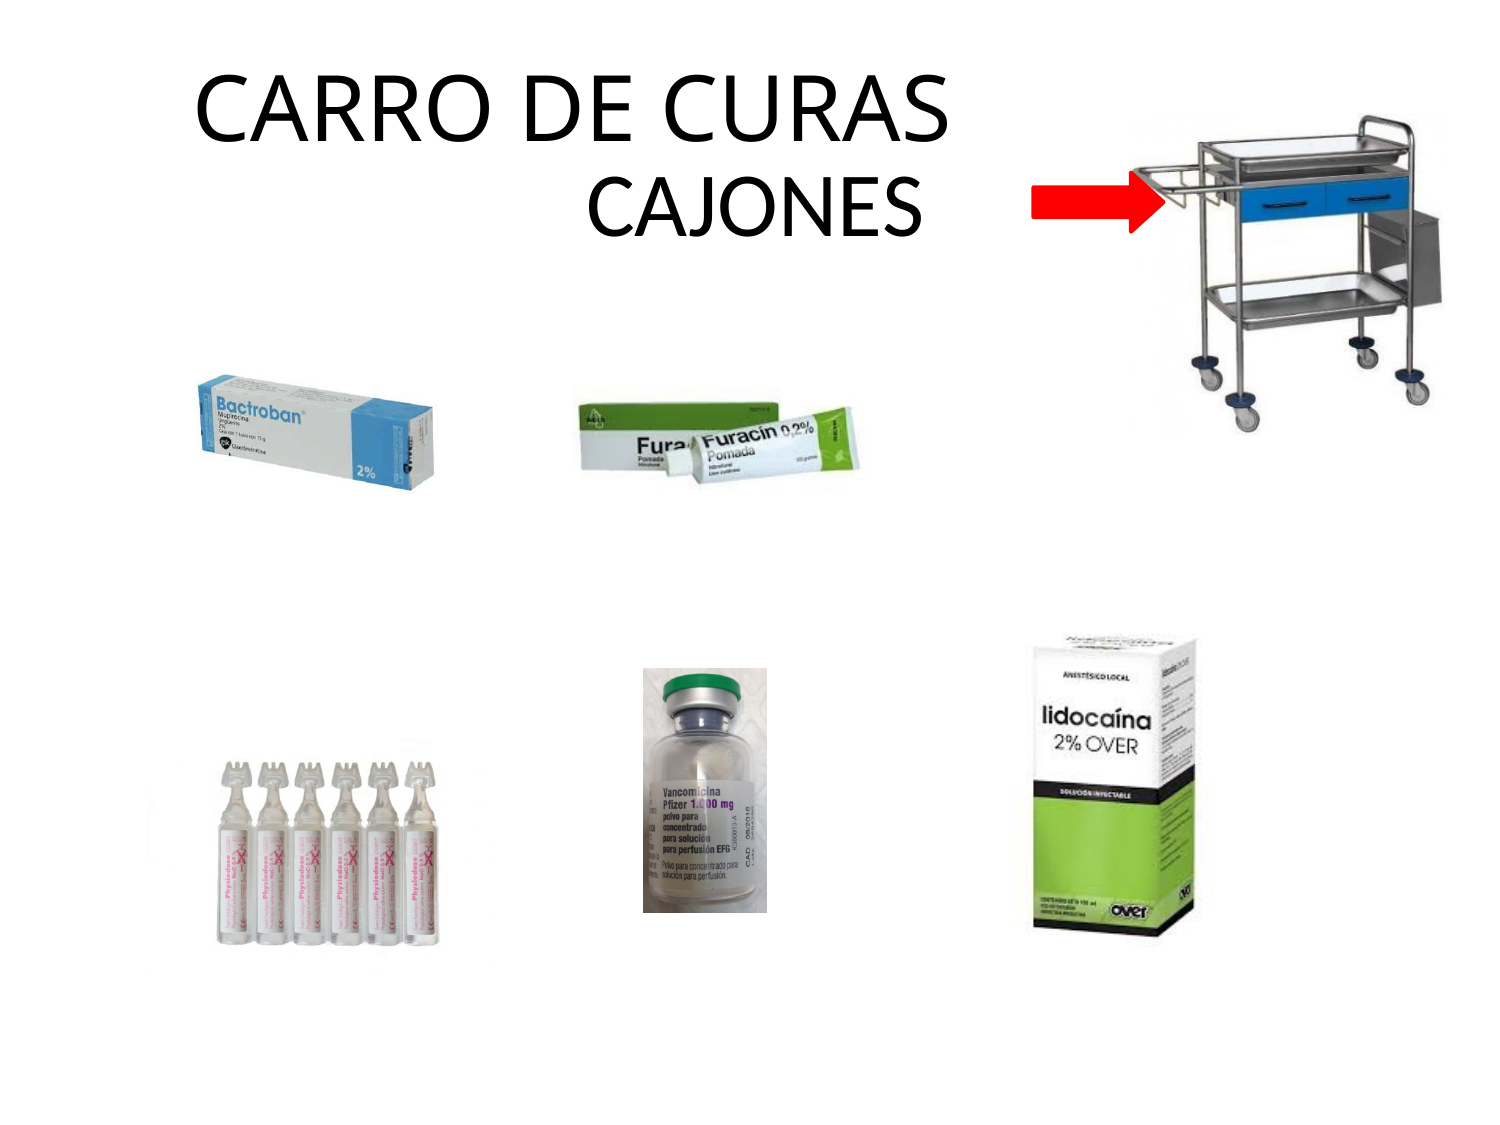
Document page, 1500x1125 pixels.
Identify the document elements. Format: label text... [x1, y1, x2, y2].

text_box [1033, 172, 1164, 232]
picture [572, 302, 866, 596]
title CARRO DE CURAS [0, 42, 1210, 126]
picture [171, 290, 454, 574]
subtitle CAJONES [230, 137, 1128, 240]
picture [643, 668, 767, 913]
picture [147, 656, 496, 1055]
picture [938, 609, 1291, 962]
picture [1128, 113, 1445, 436]
